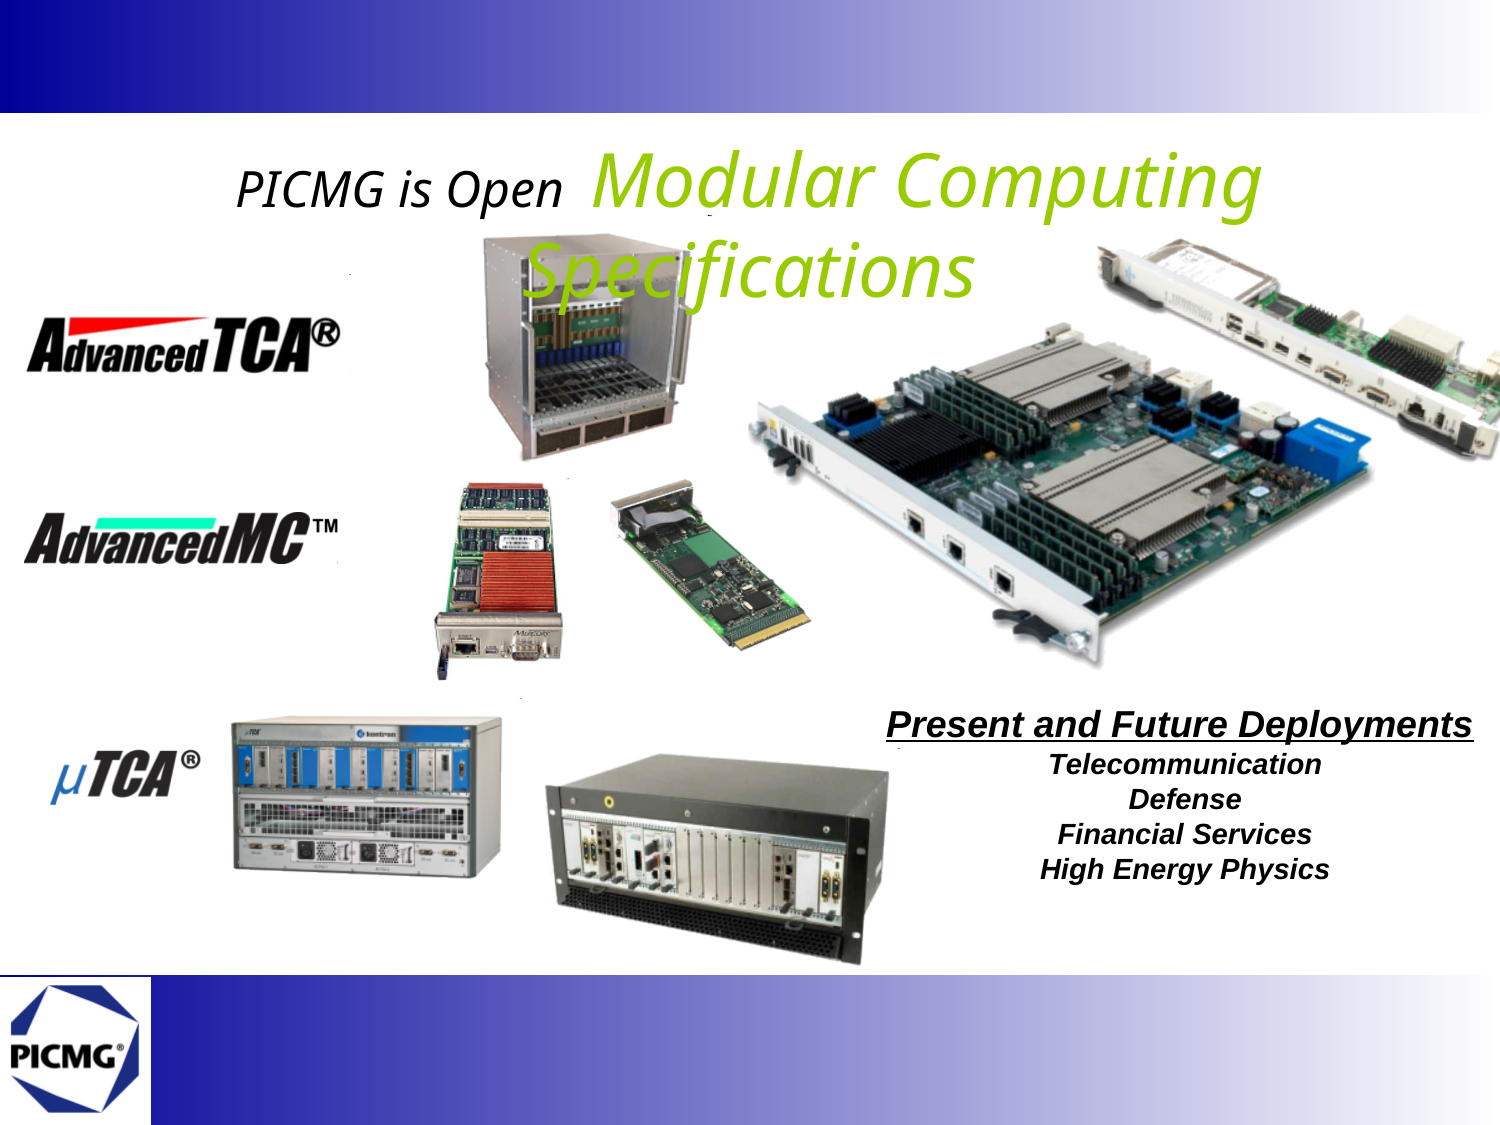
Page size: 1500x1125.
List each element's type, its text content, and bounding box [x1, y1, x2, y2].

text_box Present and Future Deployments Telecommunication Defense Financial Services High Energy Physics [870, 692, 1500, 893]
picture [431, 305, 1500, 685]
picture [538, 748, 900, 976]
picture [24, 512, 338, 564]
title [75, 0, 1426, 113]
picture [24, 321, 351, 395]
text_box PICMG is Open Modular Computing Specifications [0, 124, 1500, 321]
picture [212, 698, 522, 905]
picture [0, 977, 151, 1125]
picture [50, 749, 201, 805]
